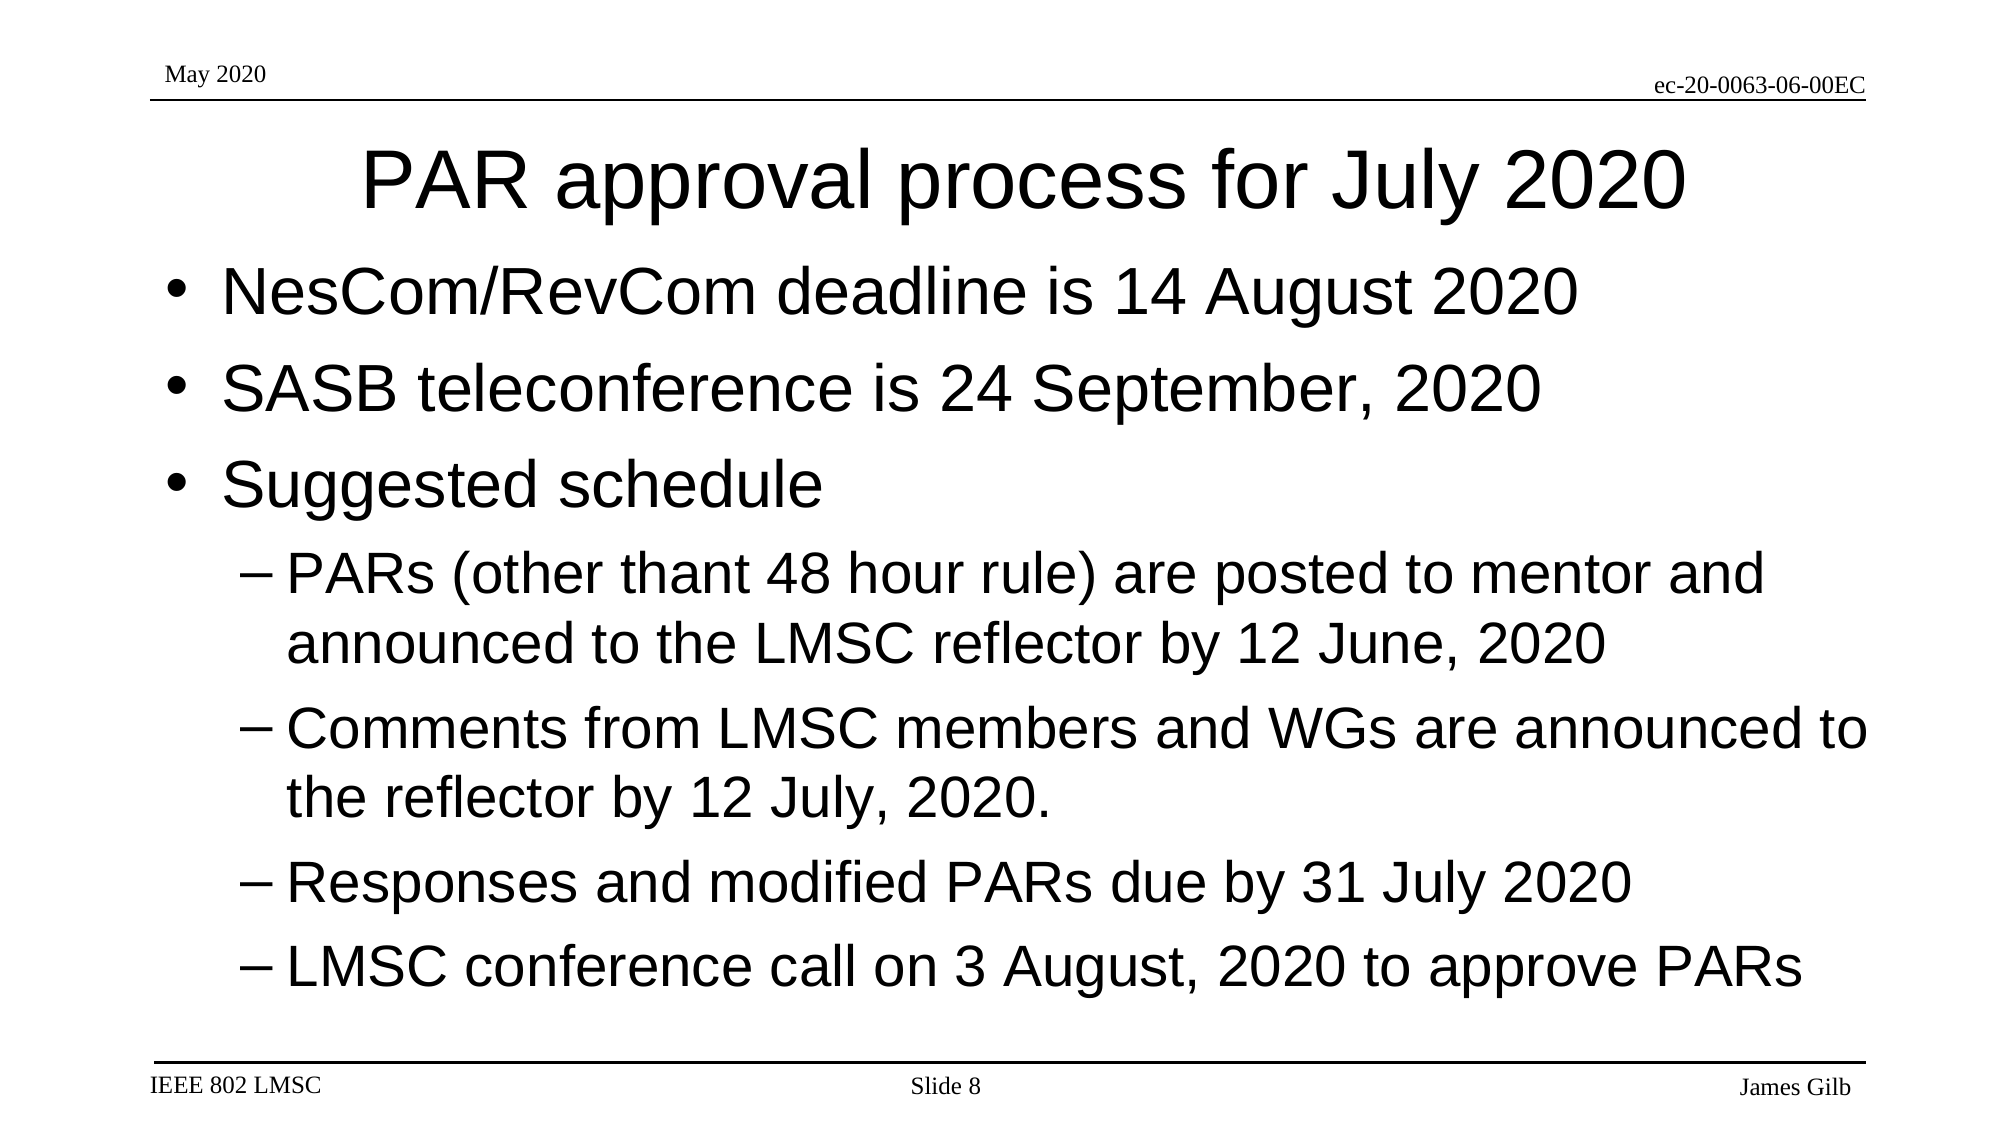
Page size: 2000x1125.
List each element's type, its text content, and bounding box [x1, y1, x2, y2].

list NesCom/RevCom deadline is 14 August 2020 SASB teleconference is 24 September, 2020 Suggested schedule PARs (other thant 48 hour rule) are posted to mentor and announced to the LMSC reflector by 12 June, 2020 Comments from LMSC members and WGs are announced to the reflector by 12 July, 2020. Responses and modified PARs due by 31 July 2020 LMSC conference call on 3 August, 2020 to approve PARs [149, 239, 1900, 1051]
title PAR approval process for July 2020 [149, 112, 1900, 238]
